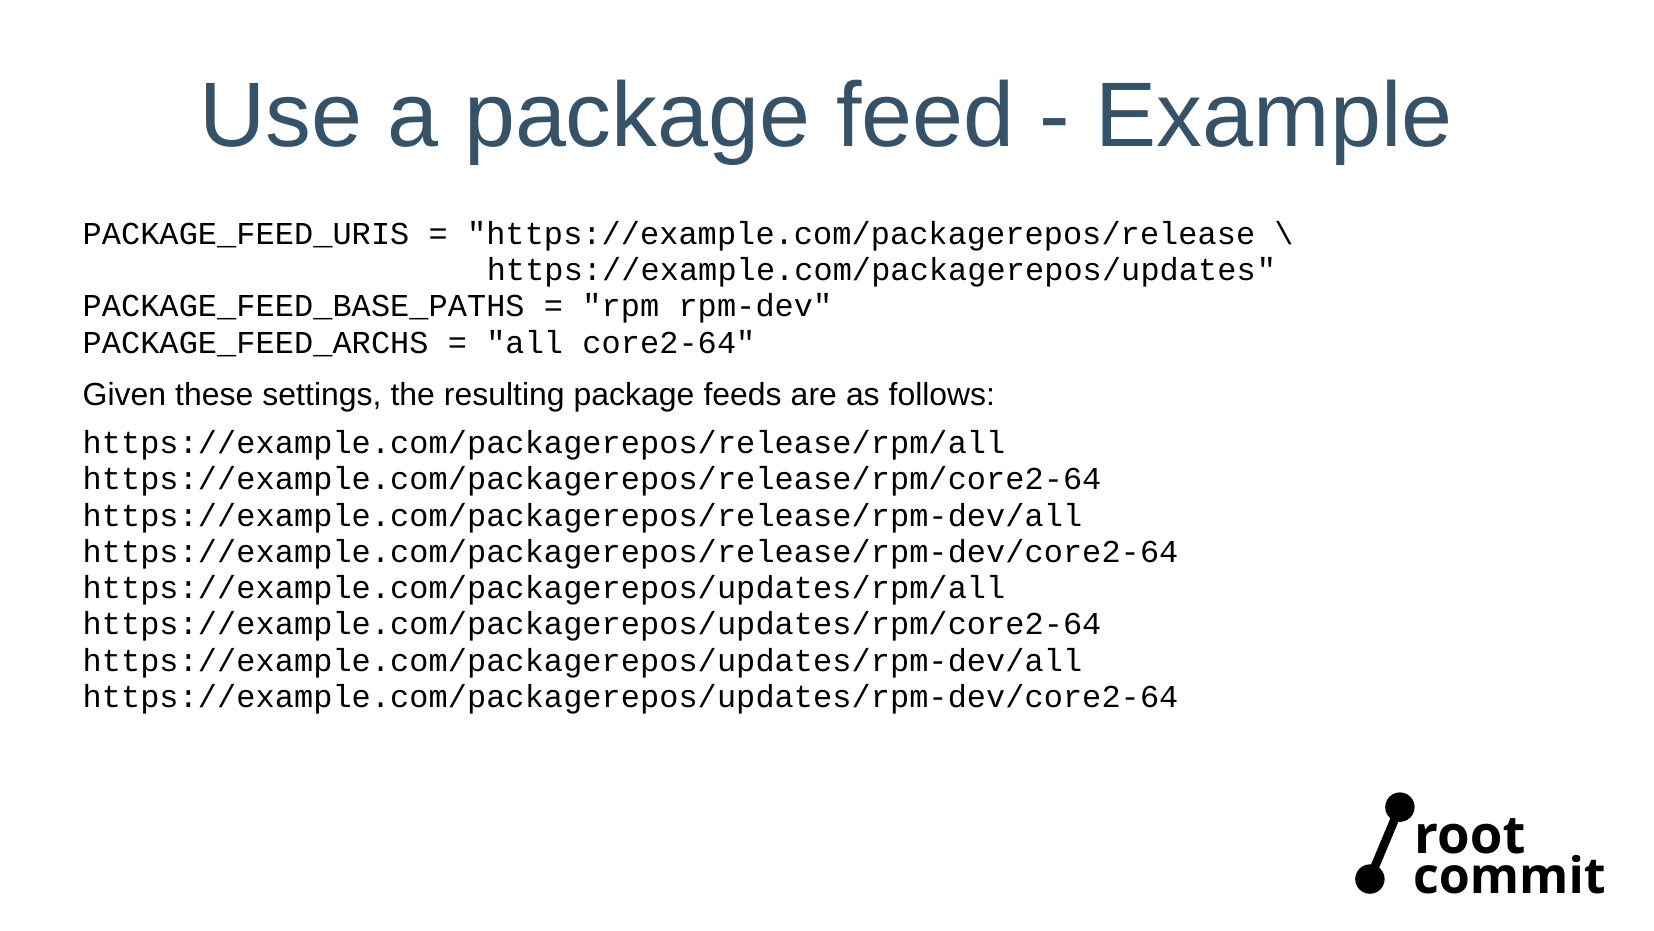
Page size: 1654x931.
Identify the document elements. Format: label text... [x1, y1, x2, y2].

list PACKAGE_FEED_URIS = "https://example.com/packagerepos/release \ https://example.com/packagerepos/updates" PACKAGE_FEED_BASE_PATHS = "rpm rpm-dev" PACKAGE_FEED_ARCHS = "all core2-64" Given these settings, the resulting package feeds are as follows: https://example.com/packagerepos/release/rpm/all https://example.com/packagerepos/release/rpm/core2-64 https://example.com/packagerepos/release/rpm-dev/all https://example.com/packagerepos/release/rpm-dev/core2-64 https://example.com/packagerepos/updates/rpm/all https://example.com/packagerepos/updates/rpm/core2-64 https://example.com/packagerepos/updates/rpm-dev/all https://example.com/packagerepos/updates/rpm-dev/core2-64 [82, 217, 1571, 758]
title Use a package feed - Example [82, 37, 1571, 193]
